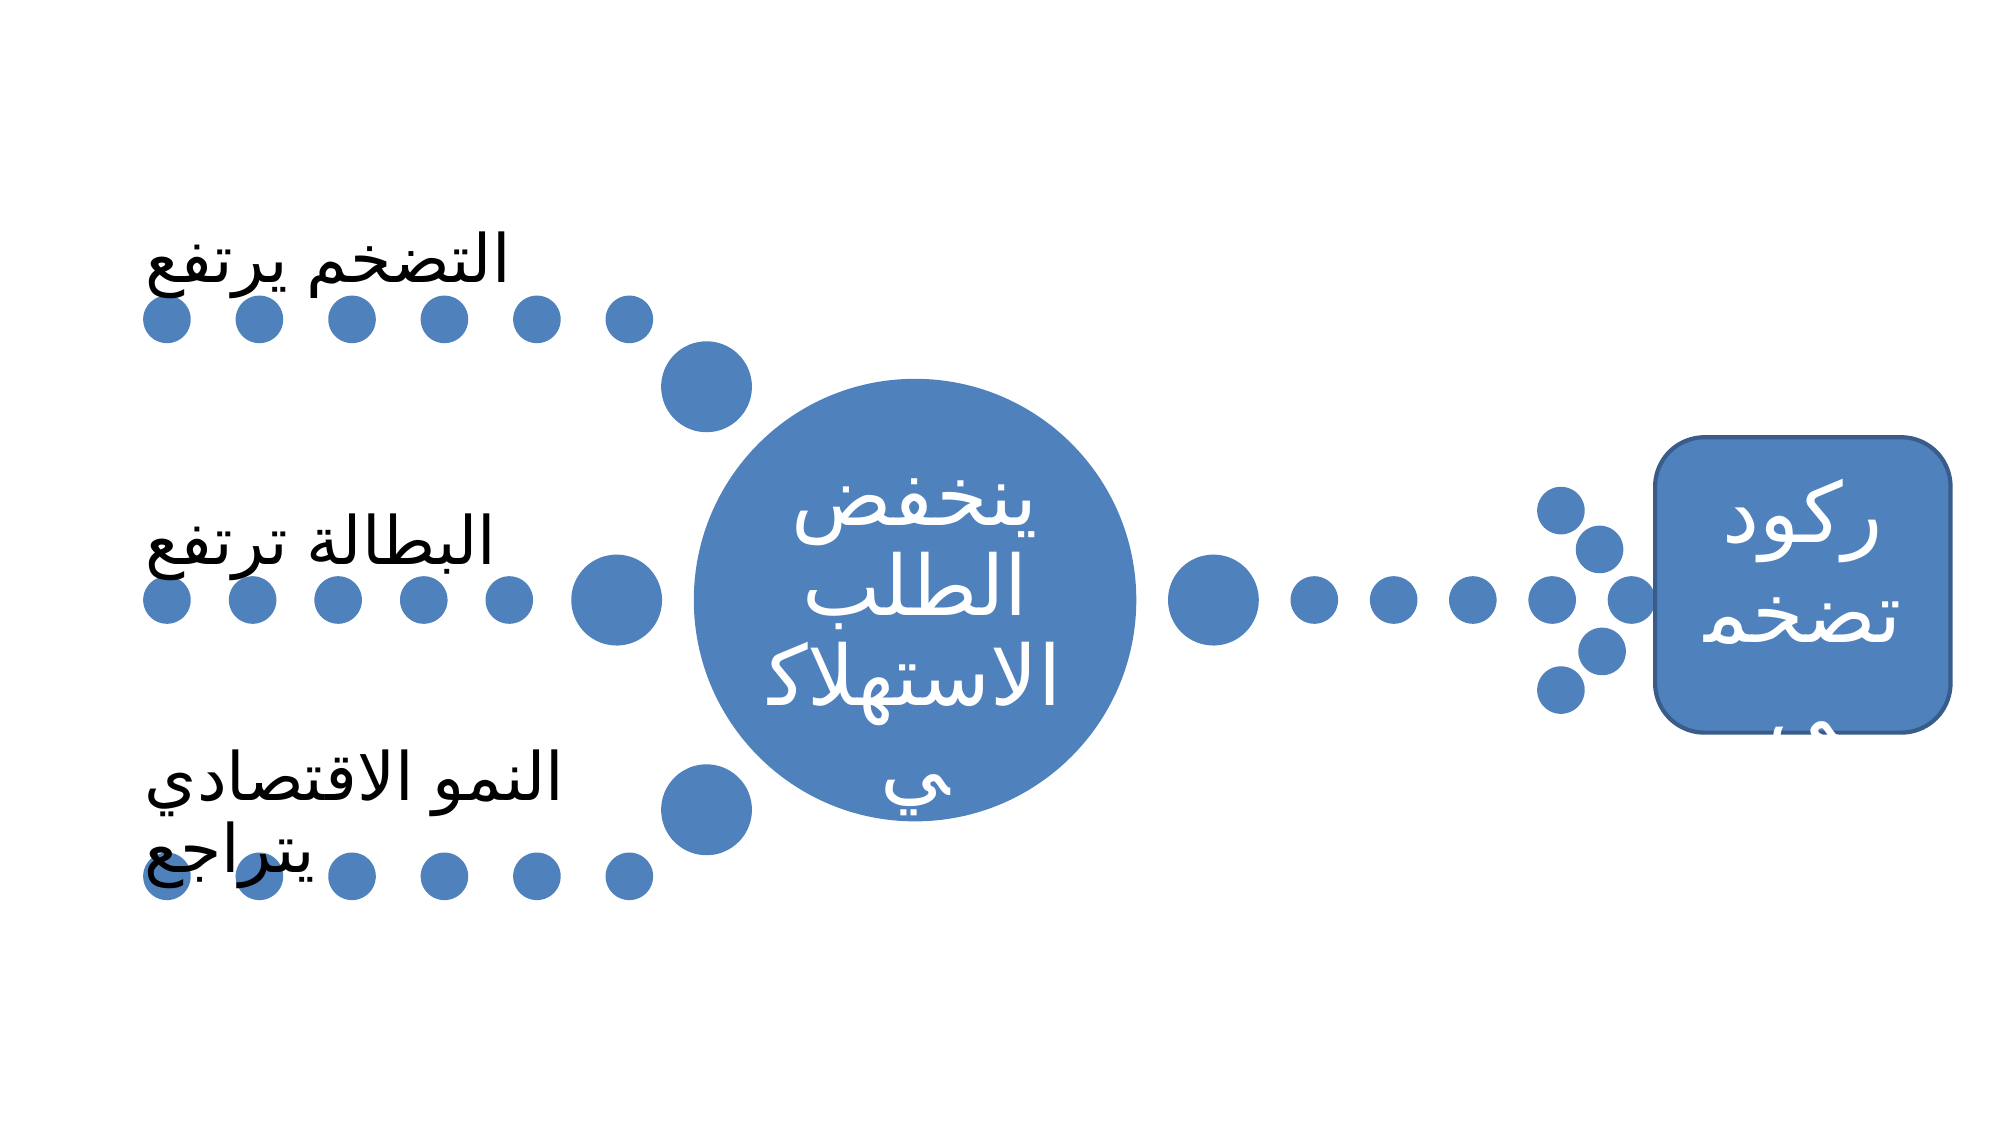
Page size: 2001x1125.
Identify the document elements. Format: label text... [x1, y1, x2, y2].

text_box [330, 855, 374, 898]
text_box [422, 298, 467, 342]
text_box [1292, 578, 1337, 622]
text_box البطالة ترتفع [144, 467, 529, 579]
text_box [237, 855, 261, 882]
text_box [515, 298, 559, 342]
text_box [145, 579, 189, 622]
text_box [1530, 578, 1574, 622]
text_box [607, 855, 652, 898]
text_box [1580, 629, 1624, 674]
text_box [573, 556, 660, 644]
text_box [164, 855, 186, 866]
text_box [1451, 578, 1495, 622]
text_box [1539, 488, 1583, 533]
text_box [1539, 668, 1583, 712]
text_box [663, 343, 750, 431]
text_box [241, 870, 282, 898]
text_box التضخم يرتفع [144, 186, 653, 298]
text_box [316, 579, 360, 622]
text_box [515, 855, 559, 898]
text_box [266, 855, 279, 866]
text_box [230, 579, 275, 622]
text_box [330, 298, 374, 342]
text_box [663, 766, 750, 854]
text_box [1372, 578, 1416, 622]
text_box ركود تضخمي [1655, 437, 1951, 733]
text_box [237, 298, 282, 342]
text_box النمو الاقتصادي يتراجع [144, 742, 653, 855]
text_box التضخم يرتفع [415, 264, 439, 276]
text_box [1609, 578, 1654, 622]
text_box [1170, 556, 1257, 644]
text_box [1577, 527, 1622, 572]
text_box [145, 298, 189, 342]
text_box [607, 298, 652, 342]
text_box [402, 579, 446, 622]
text_box [145, 859, 189, 898]
text_box ينخفض الطلب الاستهلاكي [695, 380, 1135, 820]
text_box [422, 855, 467, 898]
text_box [487, 579, 531, 622]
